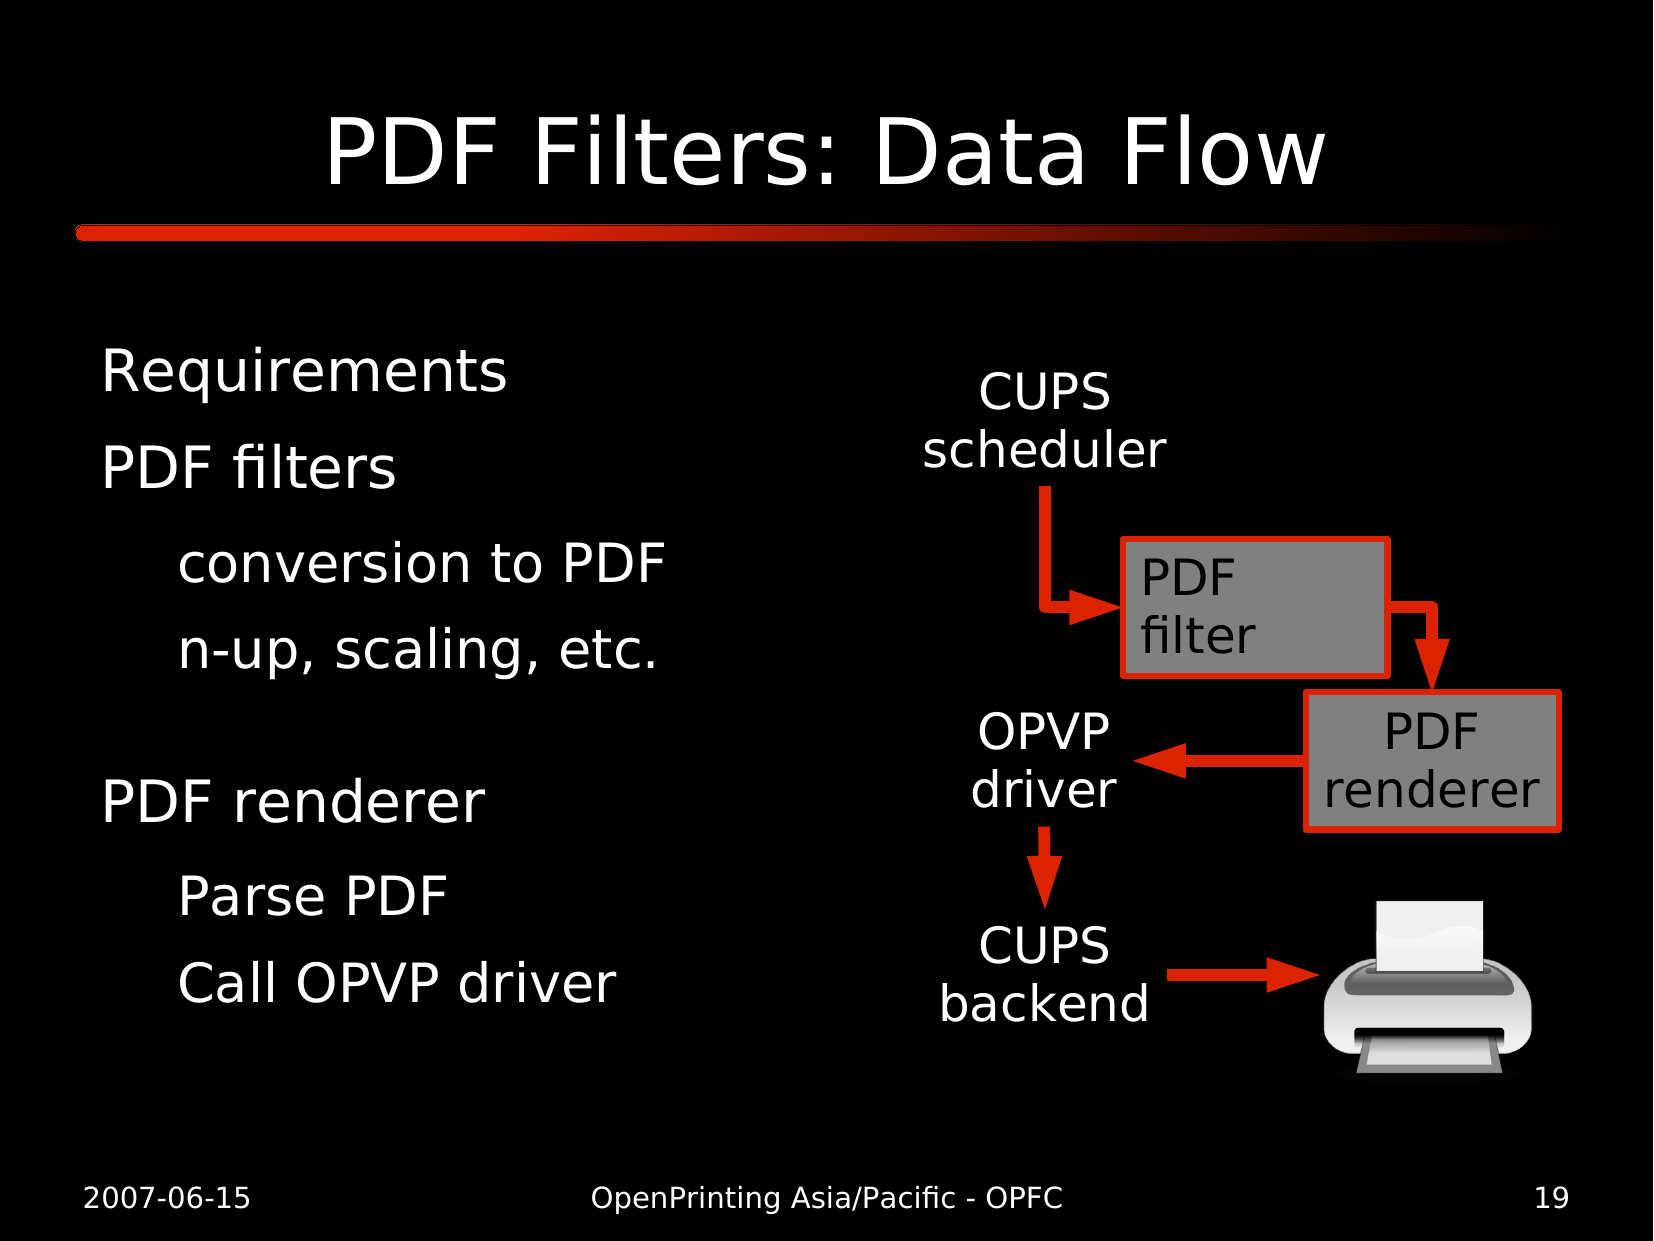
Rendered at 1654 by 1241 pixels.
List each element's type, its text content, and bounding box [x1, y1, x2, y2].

picture [1320, 862, 1535, 1088]
text_box CUPS backend [923, 909, 1167, 1041]
title PDF Filters: Data Flow [82, 49, 1571, 257]
text_box PDF filter [1122, 538, 1388, 677]
text_box OPVP driver [955, 695, 1133, 827]
text_box PDF renderer [1305, 692, 1559, 830]
text_box CUPS scheduler [908, 355, 1183, 487]
list Requirements PDF filters conversion to PDF n-up, scaling, etc. PDF renderer Parse PDF Call OPVP driver [82, 337, 863, 1161]
